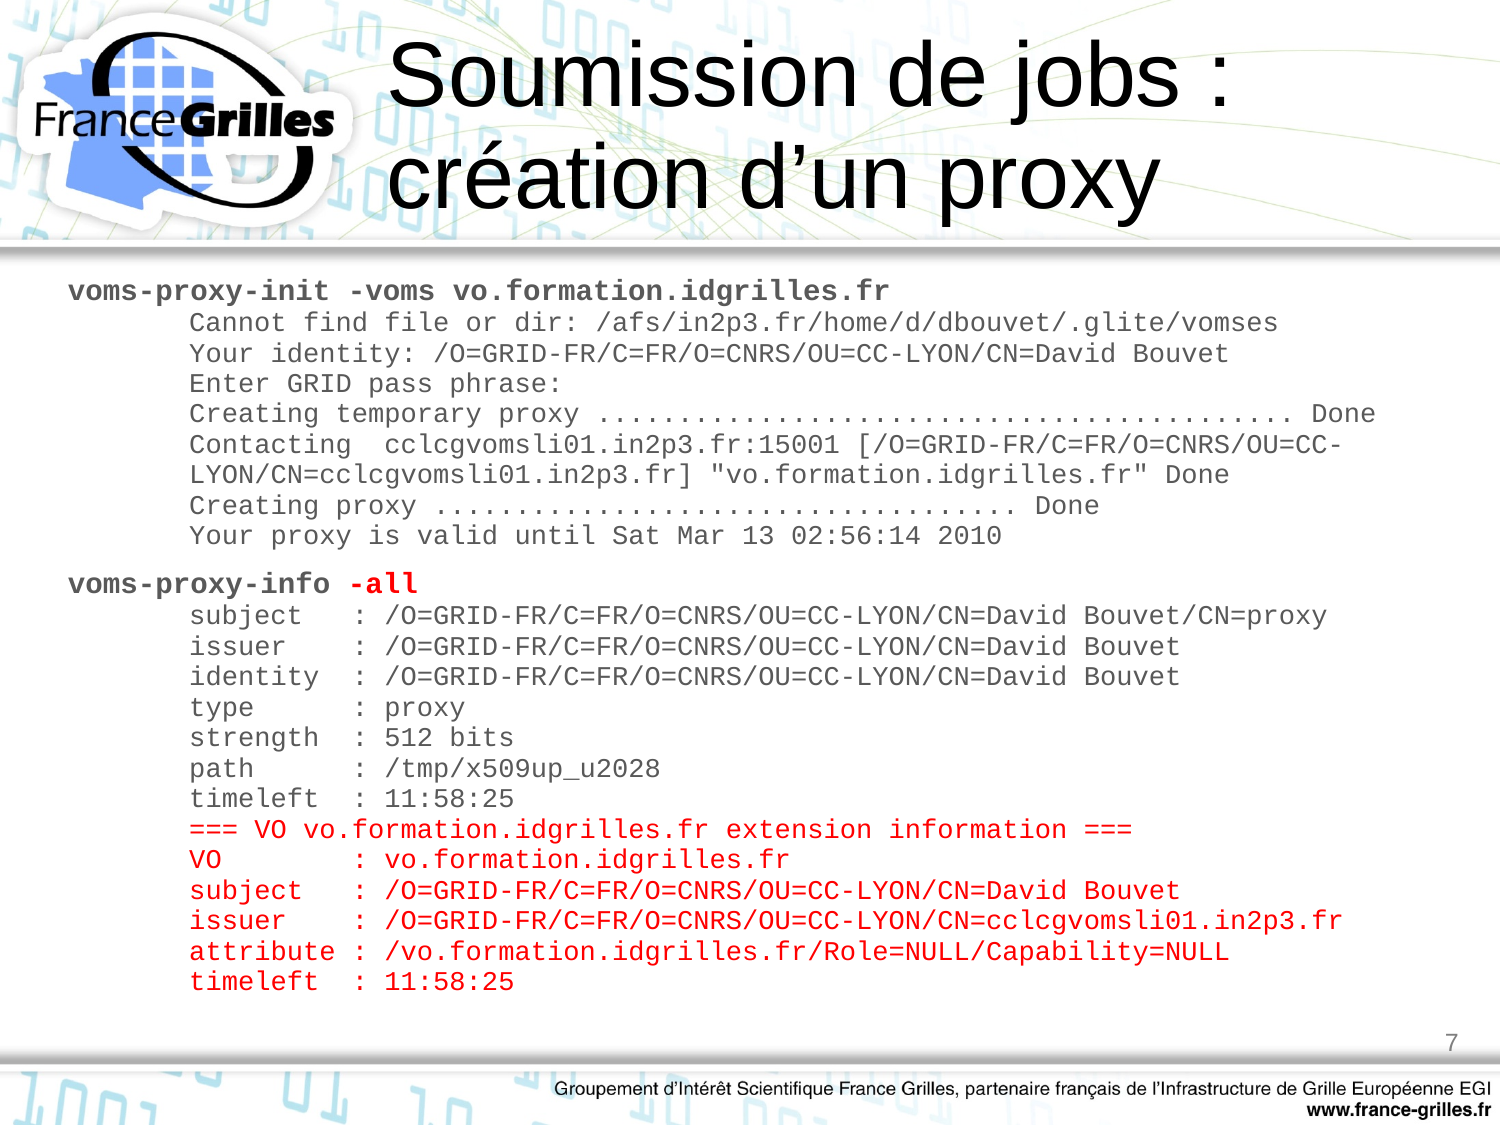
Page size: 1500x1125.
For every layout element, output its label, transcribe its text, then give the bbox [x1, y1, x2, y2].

title Soumission de jobs : création d’un proxy [372, 4, 1459, 248]
list voms-proxy-init -voms vo.formation.idgrilles.fr Cannot find file or dir: /afs/in2p3.fr/home/d/dbouvet/.glite/vomses Your identity: /O=GRID-FR/C=FR/O=CNRS/OU=CC-LYON/CN=David Bouvet Enter GRID pass phrase: Creating temporary proxy ........................................... Done Contacting cclcgvomsli01.in2p3.fr:15001 [/O=GRID-FR/C=FR/O=CNRS/OU=CC- LYON/CN=cclcgvomsli01.in2p3.fr] "vo.formation.idgrilles.fr" Done Creating proxy .................................... Done Your proxy is valid until Sat Mar 13 02:56:14 2010 voms-proxy-info -all subject : /O=GRID-FR/C=FR/O=CNRS/OU=CC-LYON/CN=David Bouvet/CN=proxy issuer : /O=GRID-FR/C=FR/O=CNRS/OU=CC-LYON/CN=David Bouvet identity : /O=GRID-FR/C=FR/O=CNRS/OU=CC-LYON/CN=David Bouvet type : proxy strength : 512 bits path : /tmp/x509up_u2028 timeleft : 11:58:25 === VO vo.formation.idgrilles.fr extension information === VO : vo.formation.idgrilles.fr subject : /O=GRID-FR/C=FR/O=CNRS/OU=CC-LYON/CN=David Bouvet issuer : /O=GRID-FR/C=FR/O=CNRS/OU=CC-LYON/CN=cclcgvomsli01.in2p3.fr attribute : /vo.formation.idgrilles.fr/Role=NULL/Capability=NULL timeleft : 11:58:25 [53, 268, 1459, 1030]
picture [0, 0, 1500, 1125]
